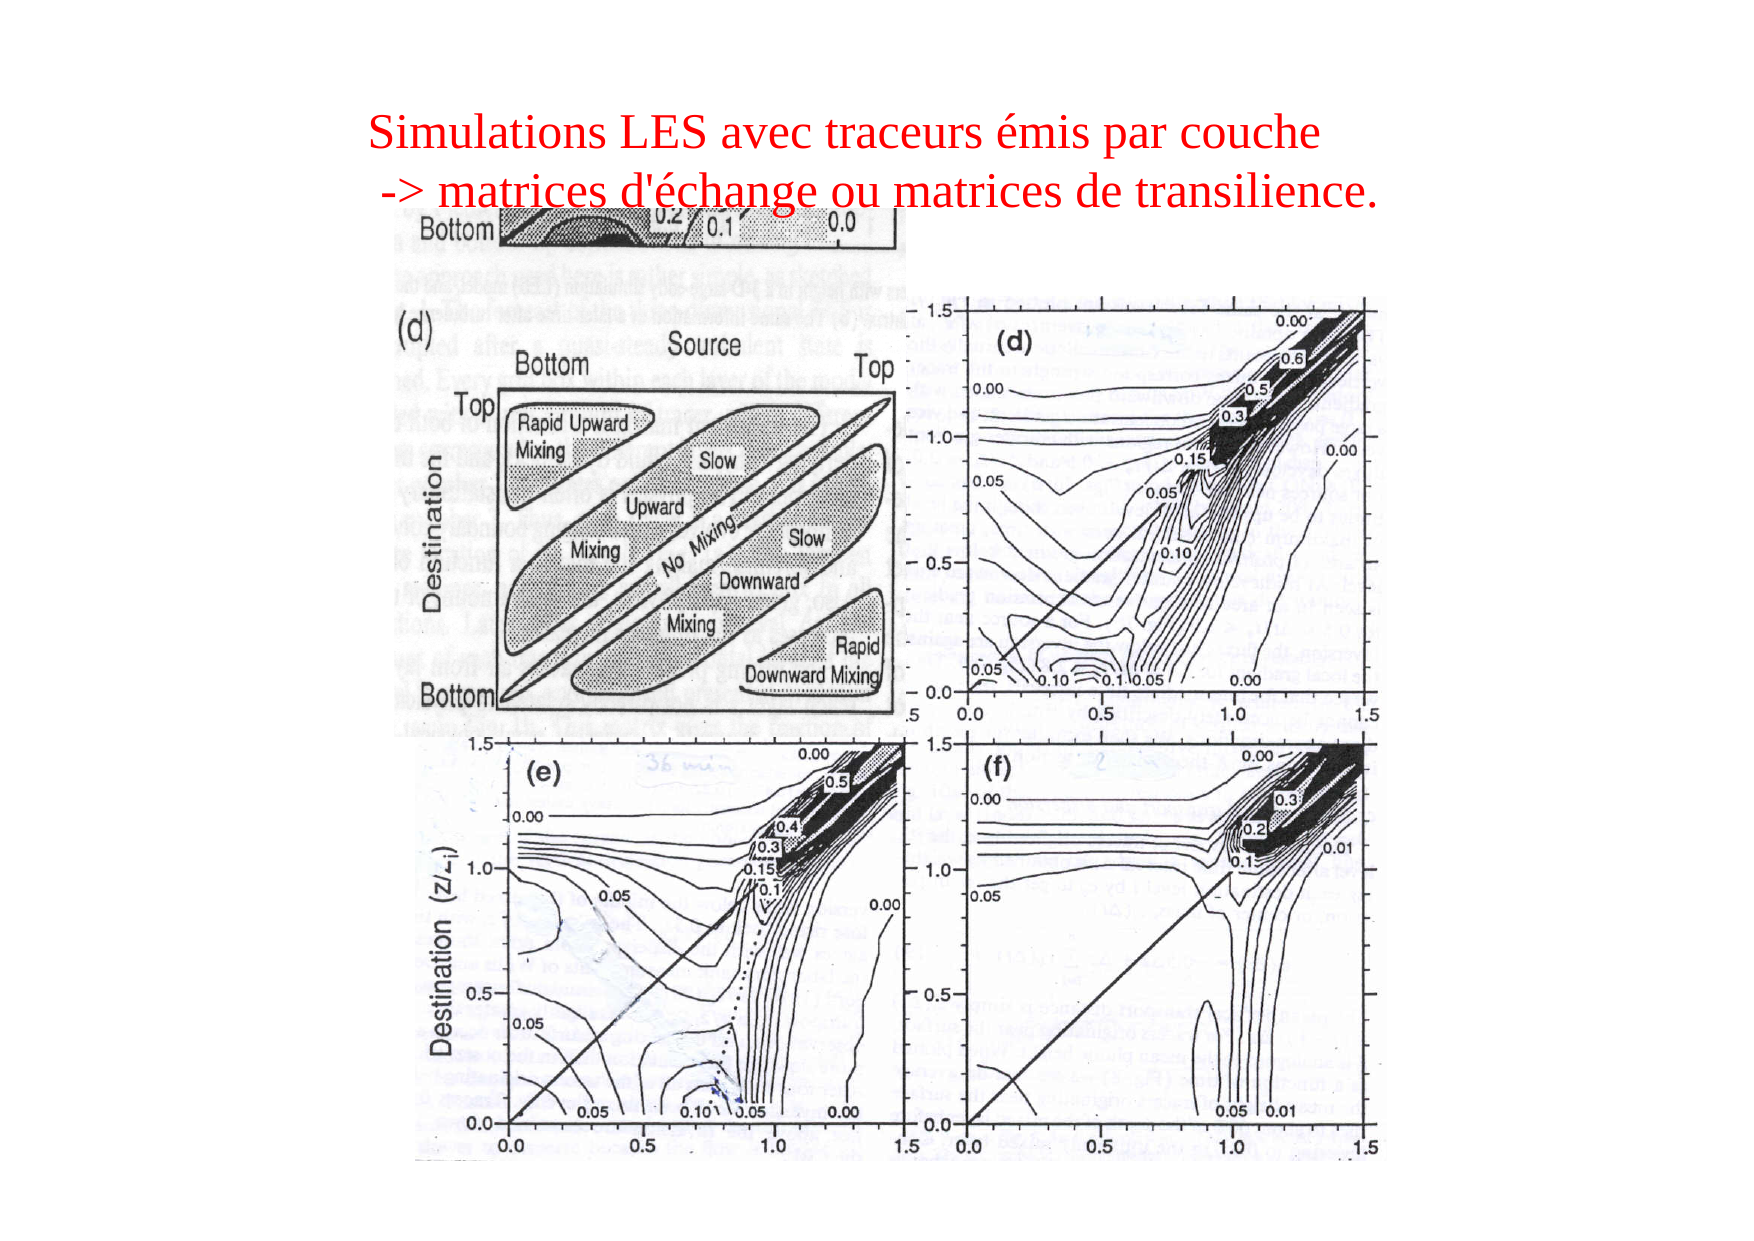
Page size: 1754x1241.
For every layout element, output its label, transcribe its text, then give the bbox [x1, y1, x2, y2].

picture [394, 228, 1387, 1161]
text_box Simulations LES avec traceurs émis par couche -> matrices d'échange ou matrices de transilience. [367, 101, 1380, 228]
